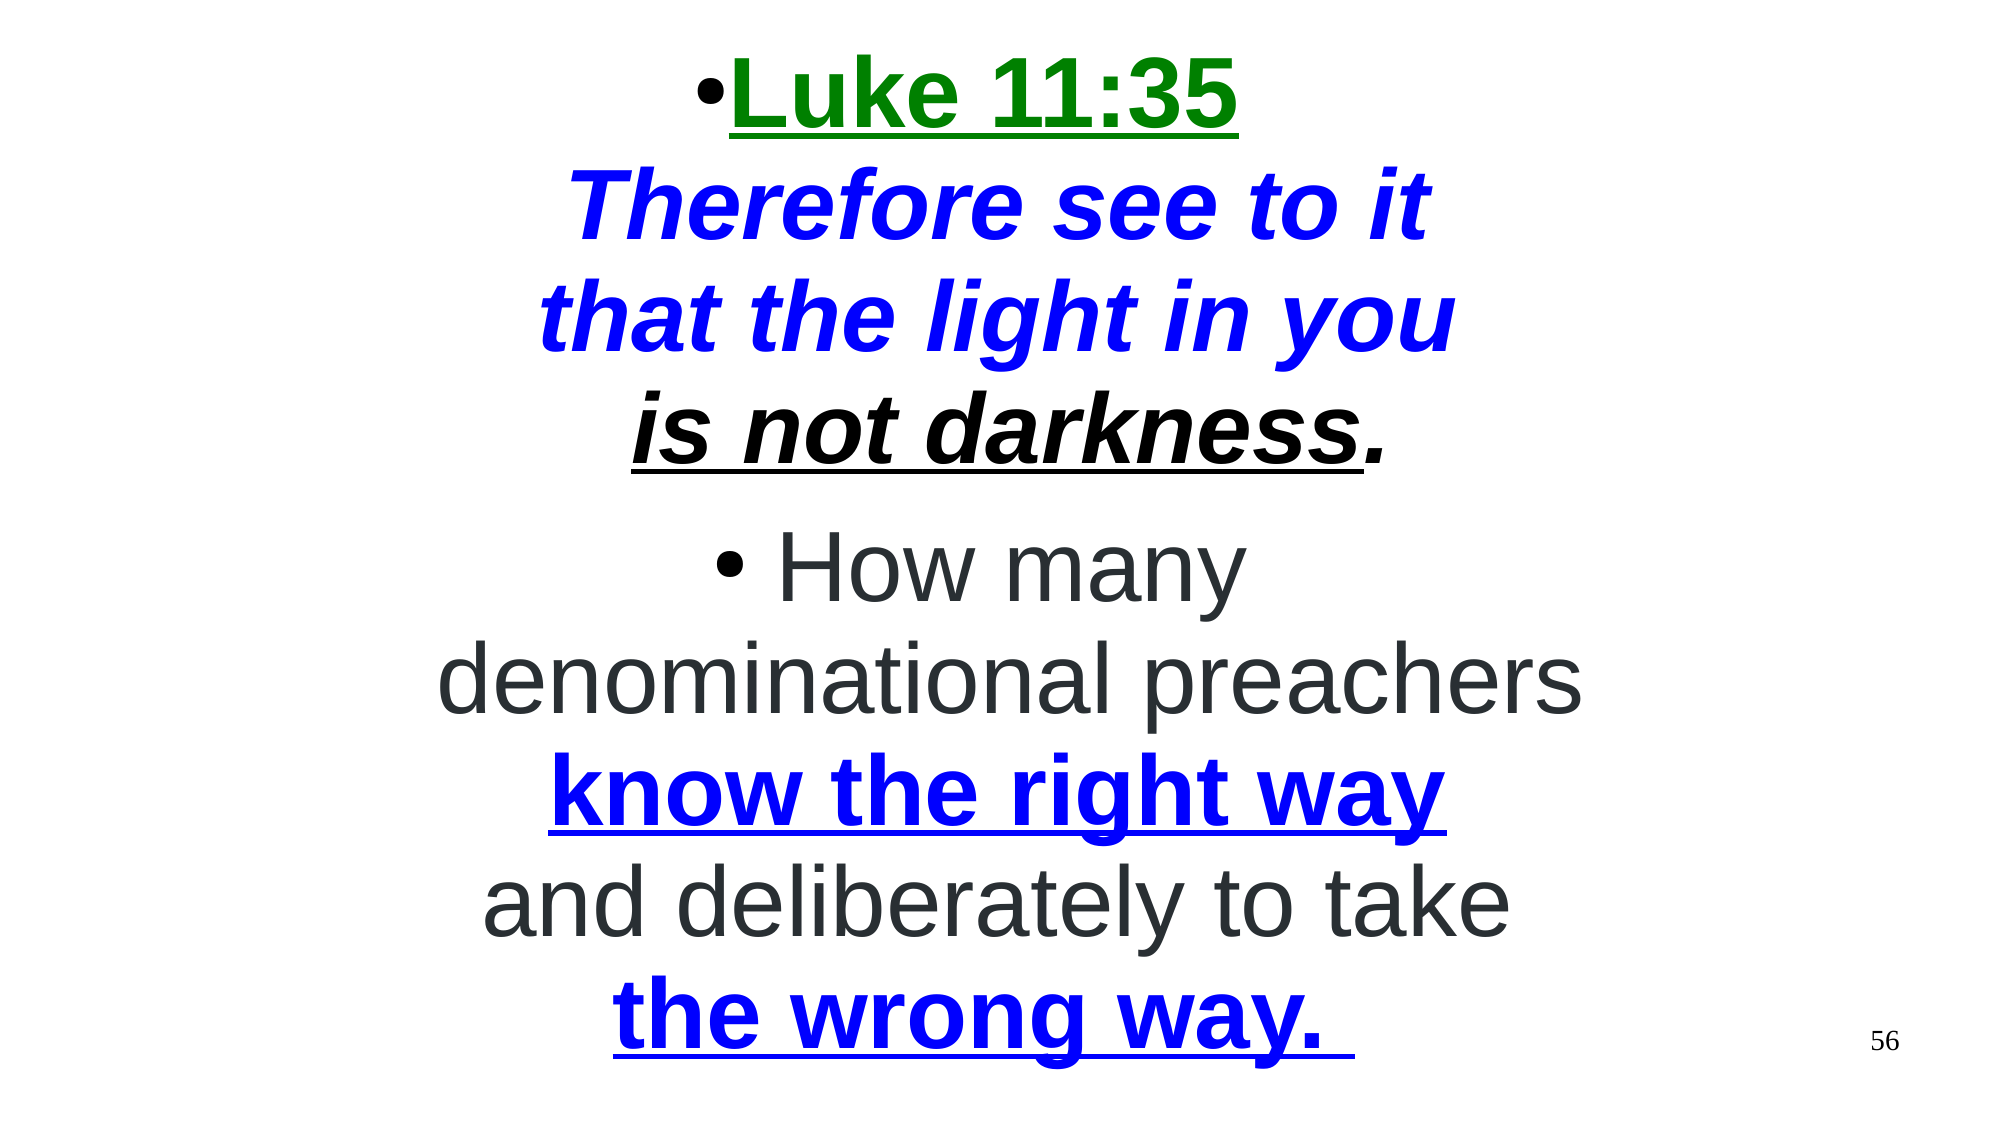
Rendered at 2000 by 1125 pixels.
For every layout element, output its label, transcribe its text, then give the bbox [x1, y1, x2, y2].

list Luke 11:35 Therefore see to it that the light in you is not darkness. How many denominational preachers know the right way and deliberately to take the wrong way. [37, 37, 1951, 1088]
